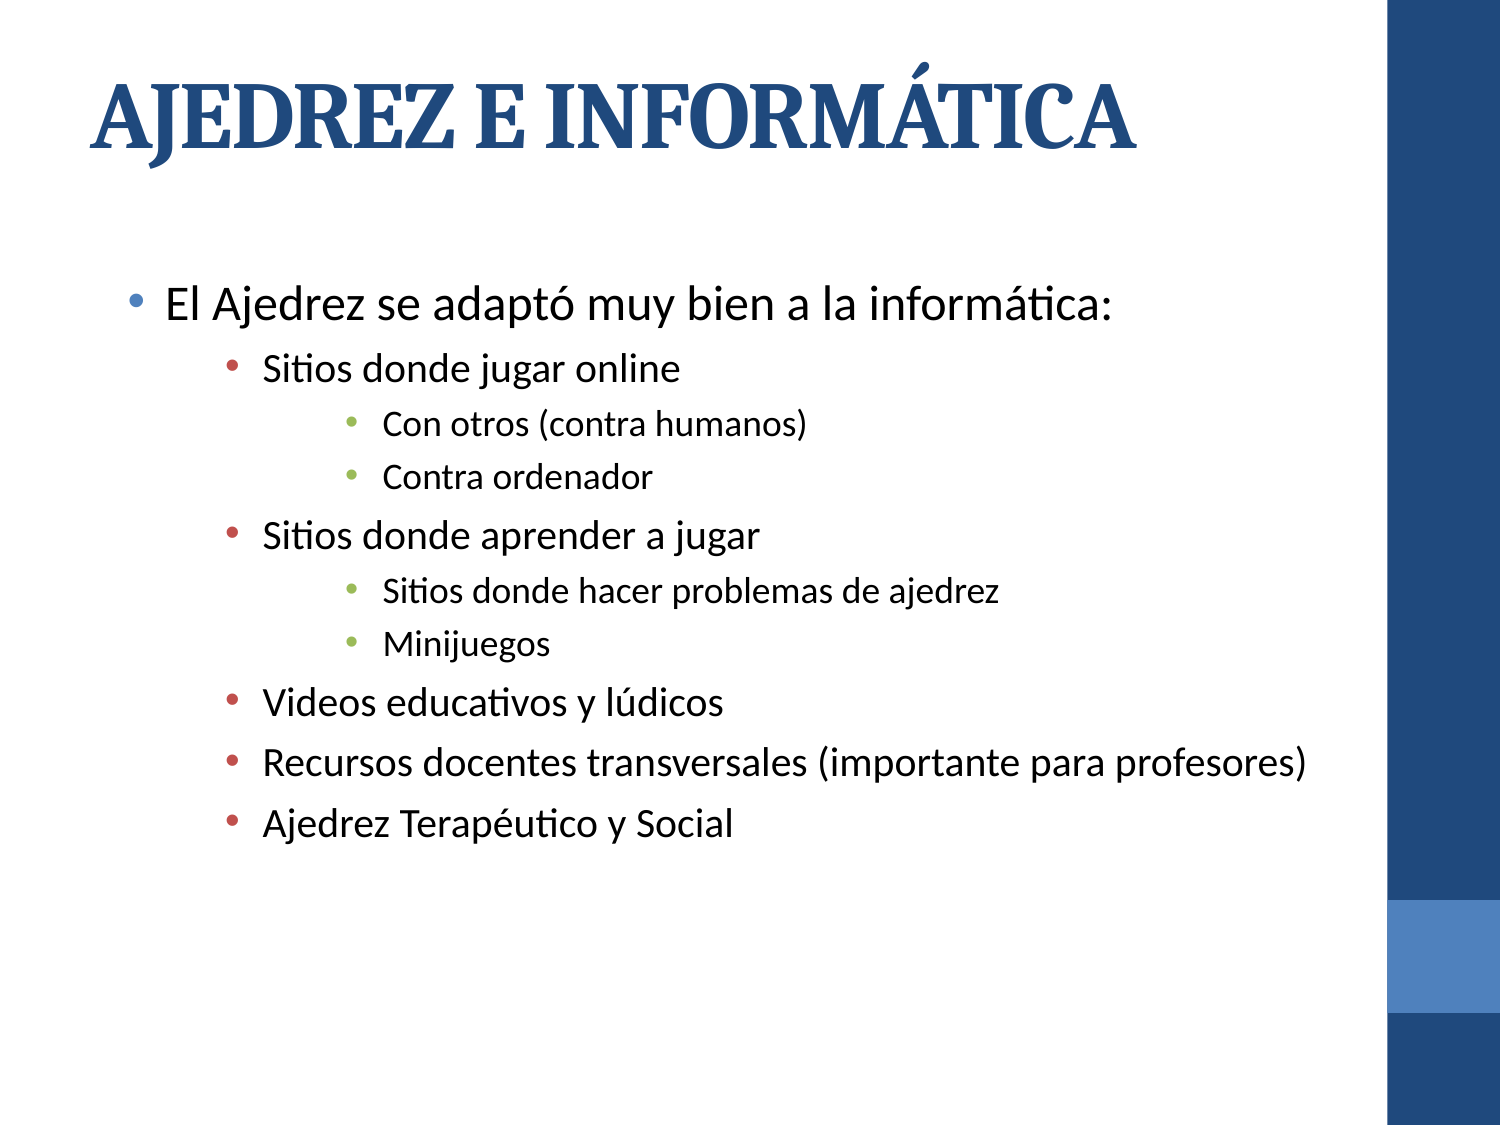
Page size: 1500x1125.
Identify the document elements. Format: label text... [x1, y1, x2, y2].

list El Ajedrez se adaptó muy bien a la informática: Sitios donde jugar online Con otros (contra humanos) Contra ordenador Sitios donde aprender a jugar Sitios donde hacer problemas de ajedrez Minijuegos Videos educativos y lúdicos Recursos docentes transversales (importante para profesores) Ajedrez Terapéutico y Social [75, 262, 1326, 1051]
title AJEDREZ E INFORMÁTICA [75, 45, 1326, 233]
